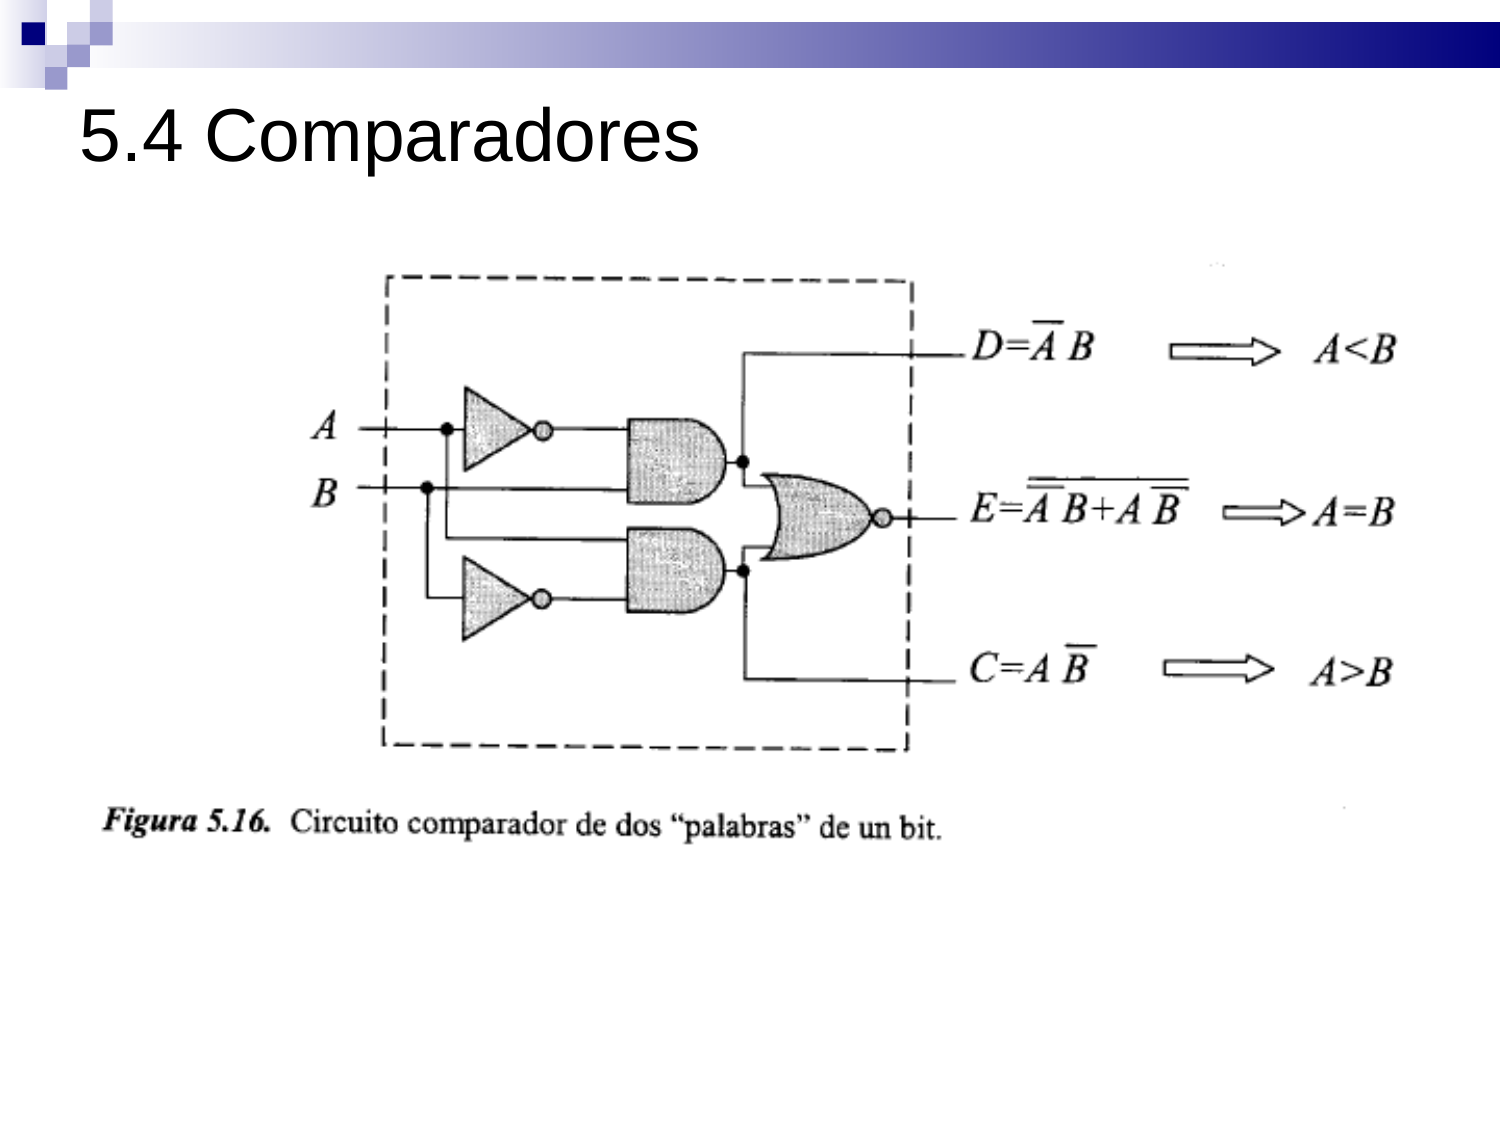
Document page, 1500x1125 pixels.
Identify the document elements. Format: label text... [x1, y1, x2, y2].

title 5.4 Comparadores [64, 78, 1415, 185]
picture [25, 242, 1475, 883]
